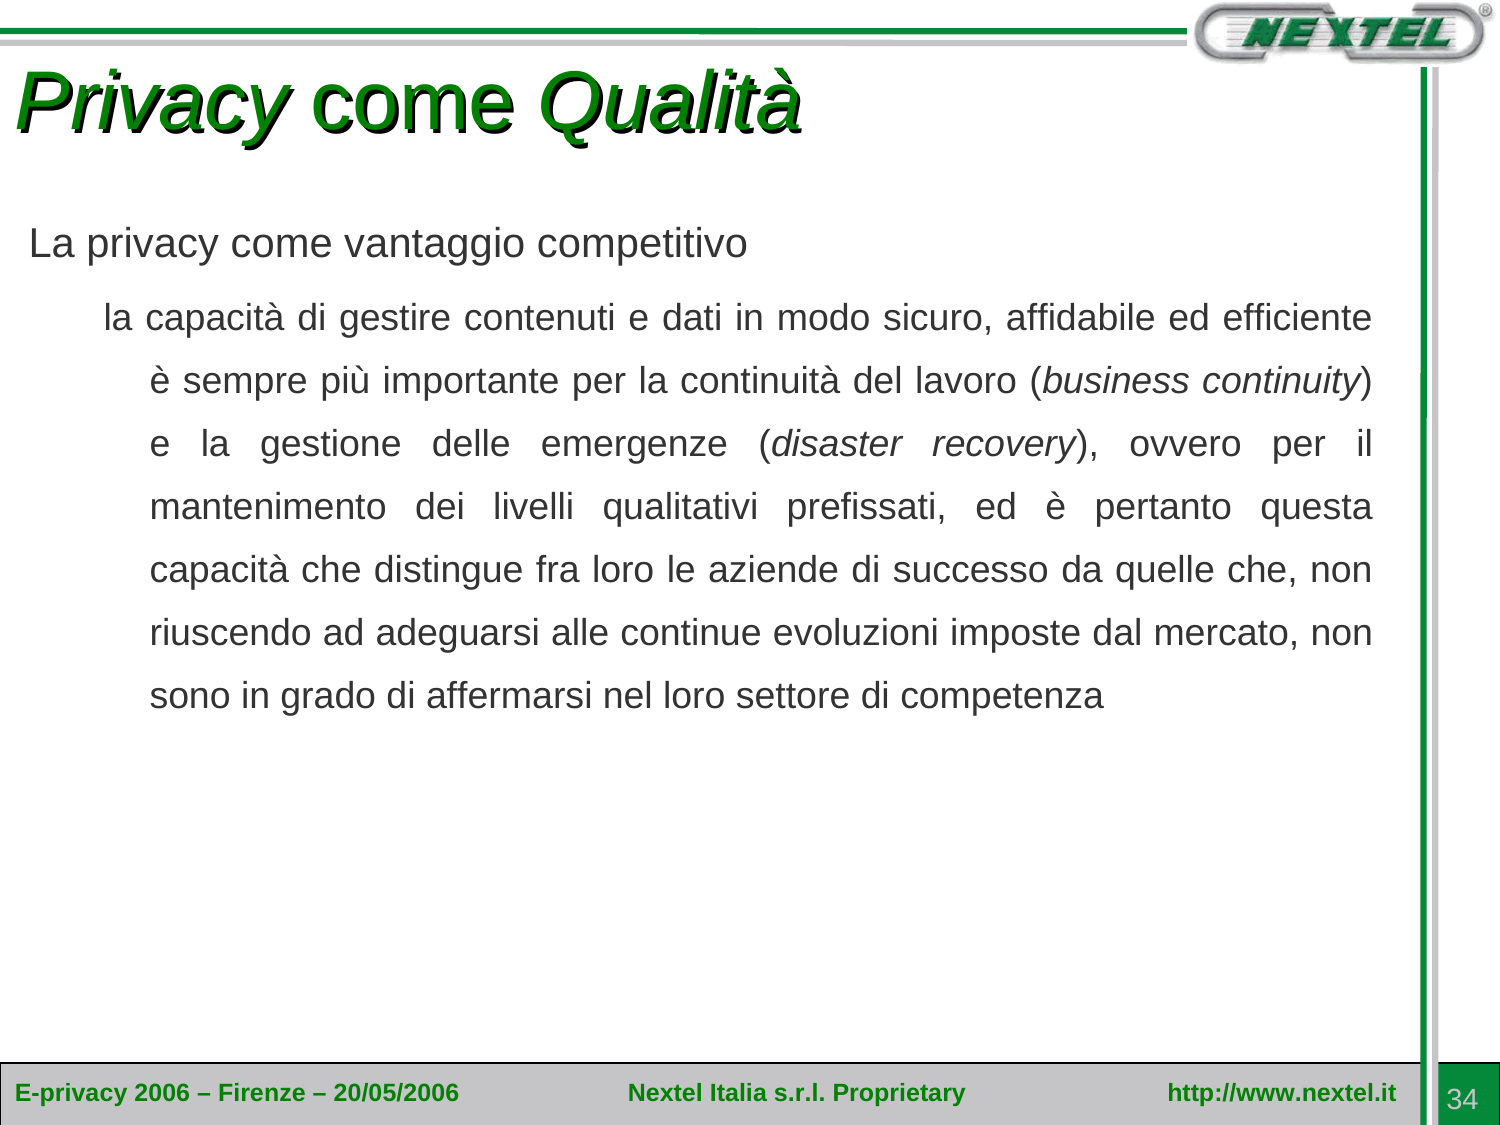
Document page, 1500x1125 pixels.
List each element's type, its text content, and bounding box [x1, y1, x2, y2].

title Privacy come Qualità [0, 39, 1182, 162]
list La privacy come vantaggio competitivo la capacità di gestire contenuti e dati in modo sicuro, affidabile ed efficiente è sempre più importante per la continuità del lavoro (business continuity) e la gestione delle emergenze (disaster recovery), ovvero per il mantenimento dei livelli qualitativi prefissati, ed è pertanto questa capacità che distingue fra loro le aziende di successo da quelle che, non riuscendo ad adeguarsi alle continue evoluzioni imposte dal mercato, non sono in grado di affermarsi nel loro settore di competenza [13, 188, 1388, 942]
picture [1187, 0, 1500, 67]
